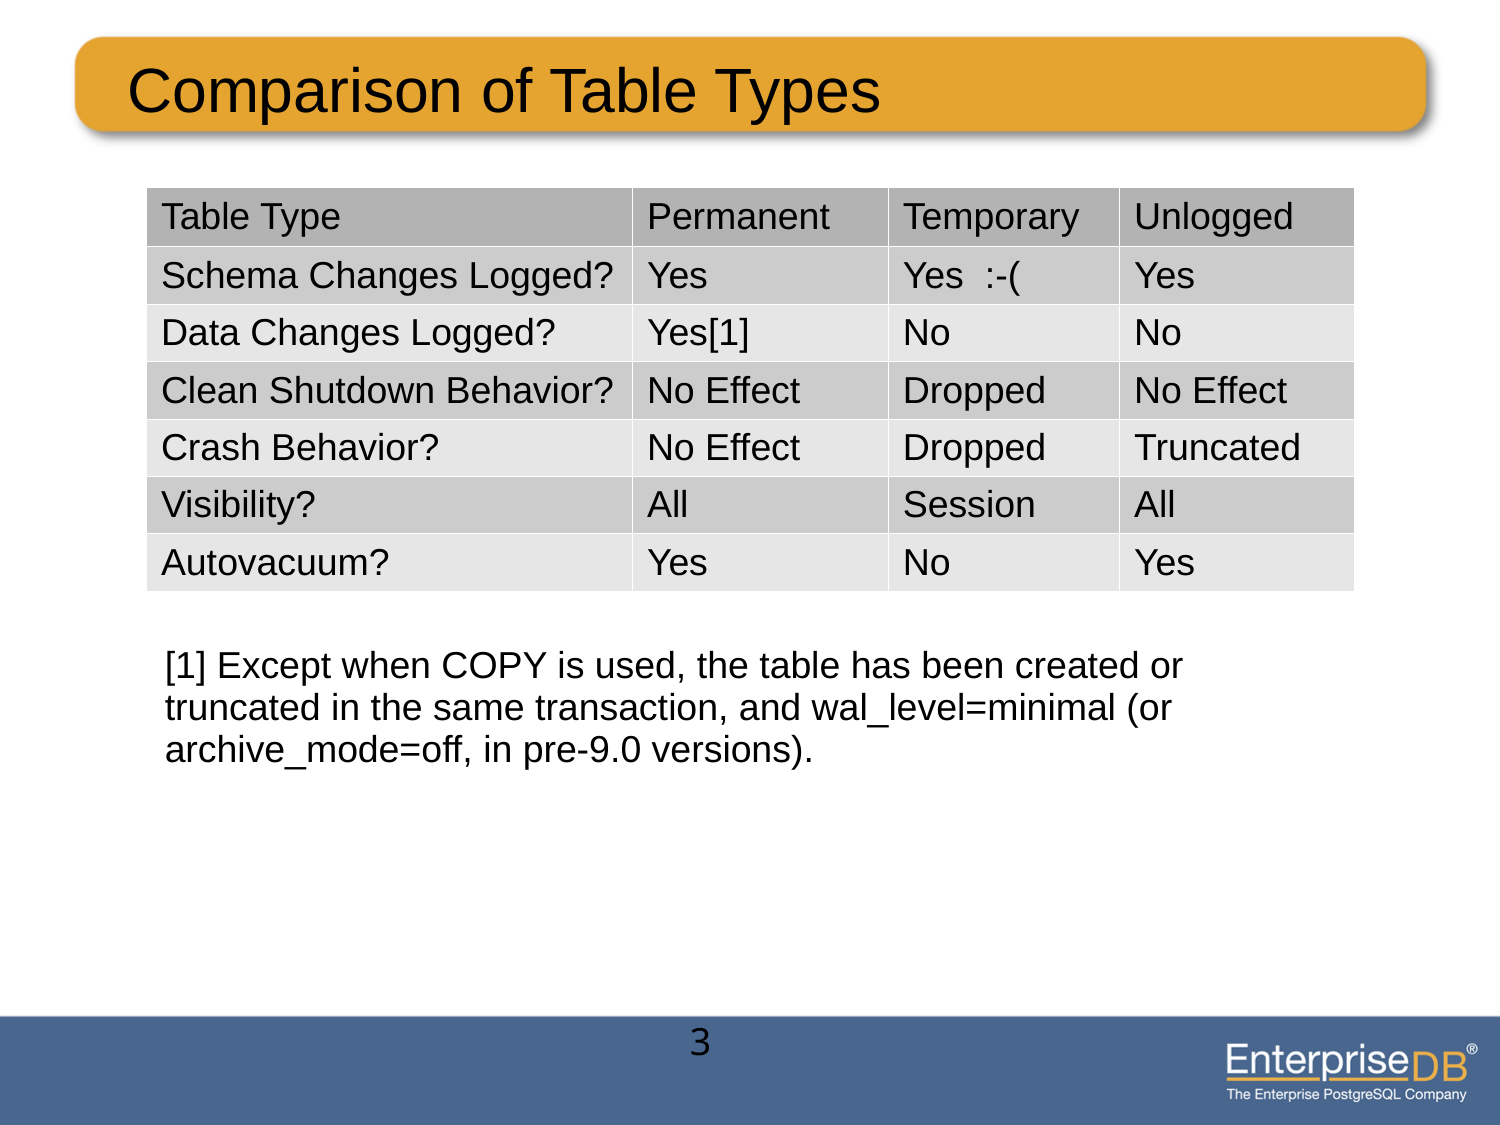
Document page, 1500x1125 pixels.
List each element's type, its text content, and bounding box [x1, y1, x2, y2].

table_cell All [1120, 477, 1354, 533]
table_cell Schema Changes Logged? [147, 247, 632, 304]
table_cell No Effect [1120, 362, 1354, 419]
slide_number <number> [675, 1010, 825, 1125]
table_header Temporary [889, 188, 1119, 246]
table_cell All [633, 477, 888, 533]
title Comparison of Table Types [112, 37, 1388, 138]
table_cell No Effect [633, 362, 888, 419]
table_cell Dropped [889, 362, 1119, 419]
table_cell Yes :-( [889, 247, 1119, 304]
table_cell No Effect [633, 420, 888, 476]
table_header Unlogged [1120, 188, 1354, 246]
table_cell No [1120, 305, 1354, 361]
table_cell Autovacuum? [147, 534, 632, 591]
table_cell Yes [633, 534, 888, 591]
table_cell Dropped [889, 420, 1119, 476]
table_cell Clean Shutdown Behavior? [147, 362, 632, 419]
table_cell Yes[1] [633, 305, 888, 361]
picture [0, 0, 1500, 1125]
text_box [1] Except when COPY is used, the table has been created or truncated in the same transaction, and wal_level=minimal (or archive_mode=off, in pre-9.0 versions). [150, 637, 1351, 863]
table_header Table Type [147, 188, 632, 246]
table_cell Truncated [1120, 420, 1354, 476]
table_cell No [889, 534, 1119, 591]
table_cell No [889, 305, 1119, 361]
table_header Permanent [633, 188, 888, 246]
table_cell Session [889, 477, 1119, 533]
table_cell Yes [1120, 247, 1354, 304]
table_cell Yes [1120, 534, 1354, 591]
table_cell Crash Behavior? [147, 420, 632, 476]
table_cell Data Changes Logged? [147, 305, 632, 361]
table_cell Visibility? [147, 477, 632, 533]
table_cell Yes [633, 247, 888, 304]
